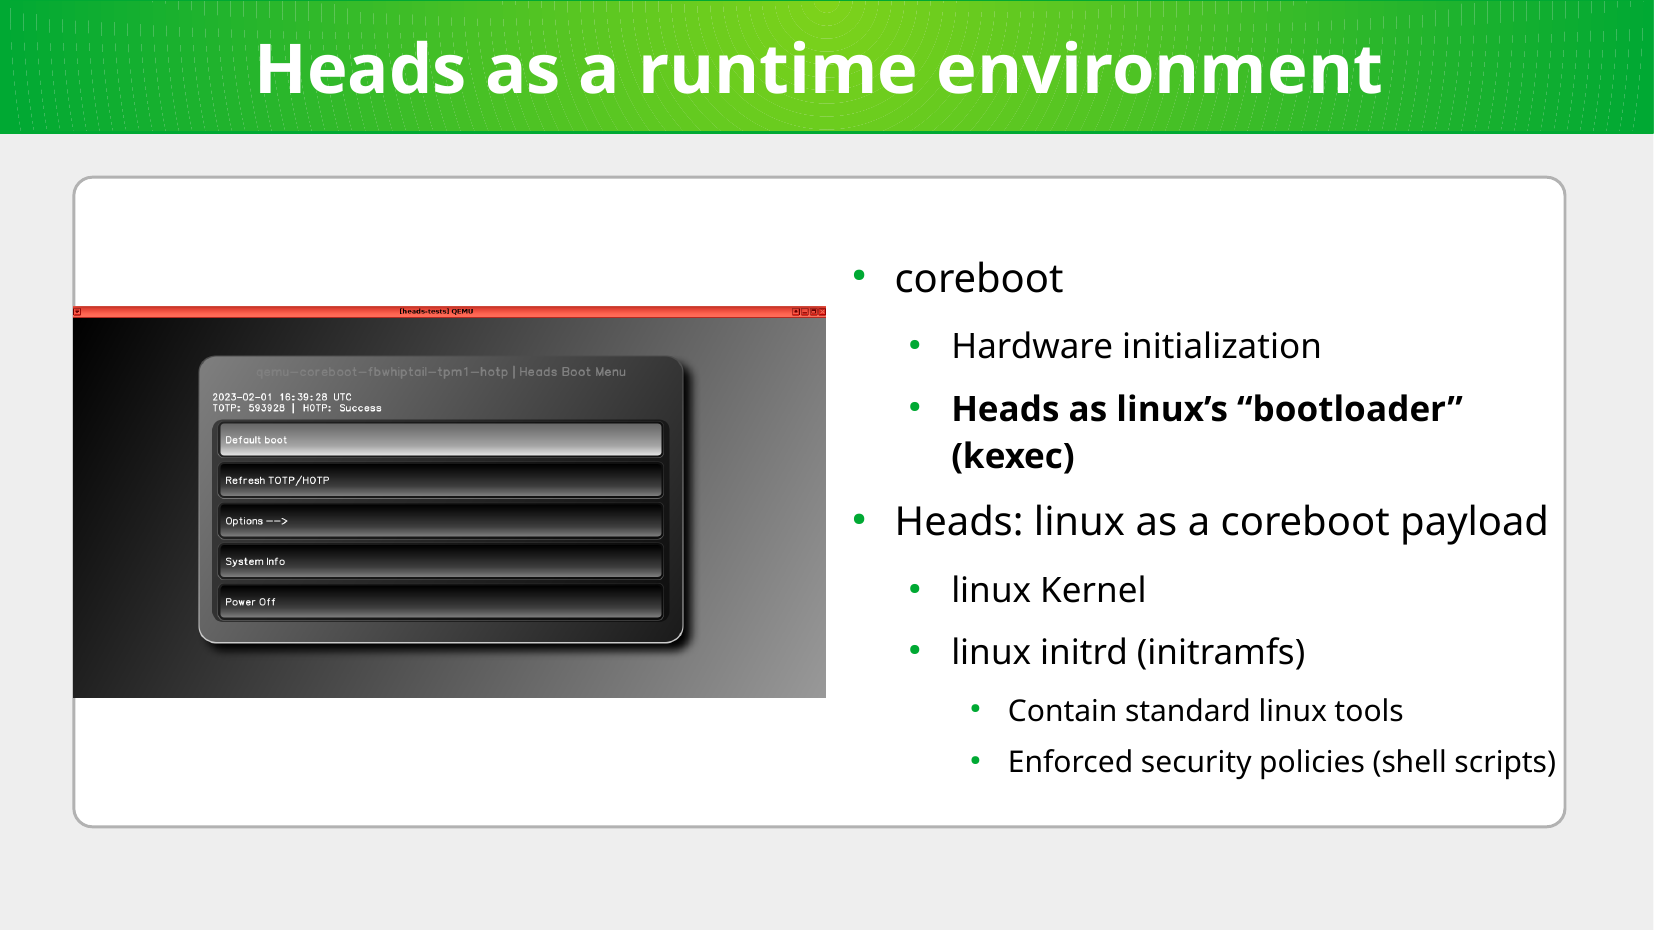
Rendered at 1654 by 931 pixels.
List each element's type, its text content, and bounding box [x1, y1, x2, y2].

list coreboot Hardware initialization Heads as linux’s “bootloader” (kexec) Heads: linux as a coreboot payload linux Kernel linux initrd (initramfs) Contain standard linux tools Enforced security policies (shell scripts) [837, 177, 1566, 827]
title Heads as a runtime environment [73, 14, 1565, 119]
picture [73, 306, 826, 698]
